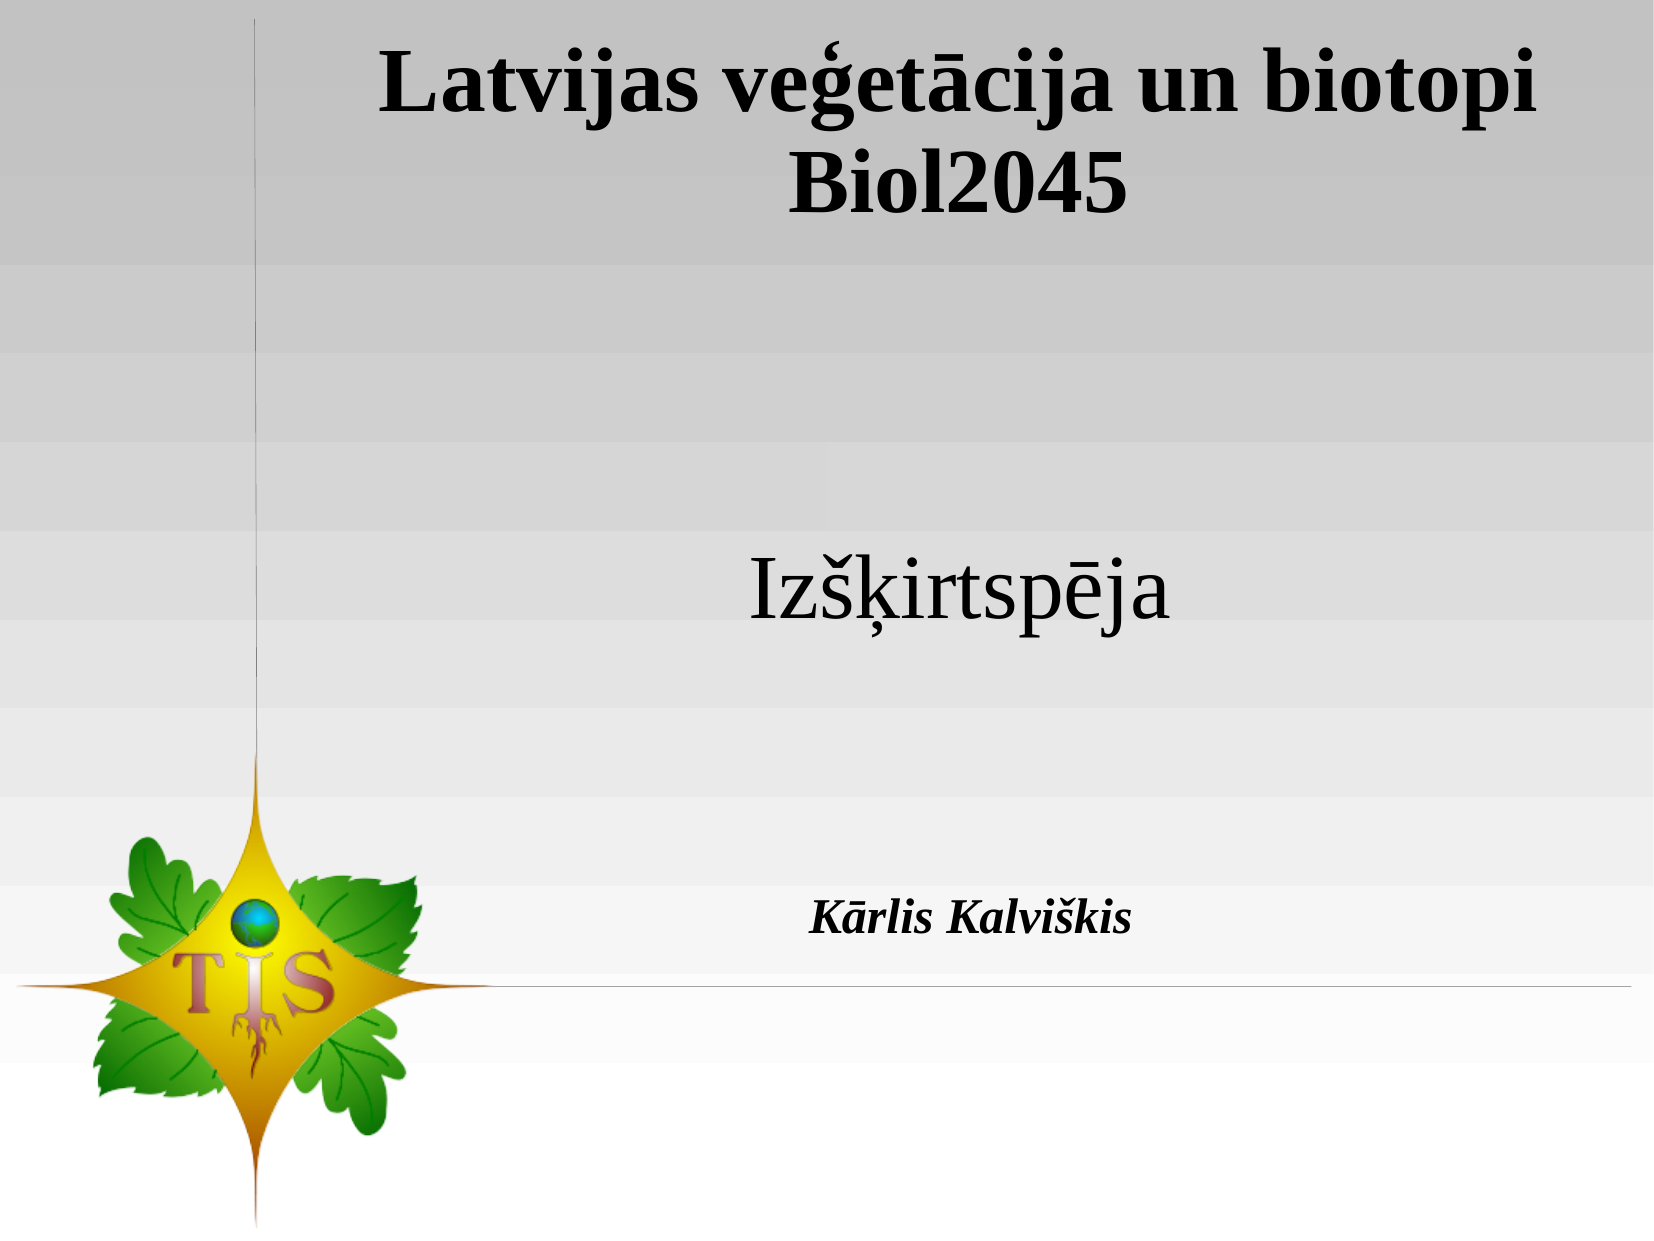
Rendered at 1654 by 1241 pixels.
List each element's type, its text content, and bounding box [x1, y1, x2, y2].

picture [0, 0, 1654, 1241]
title Izšķirtspēja [295, 314, 1625, 861]
